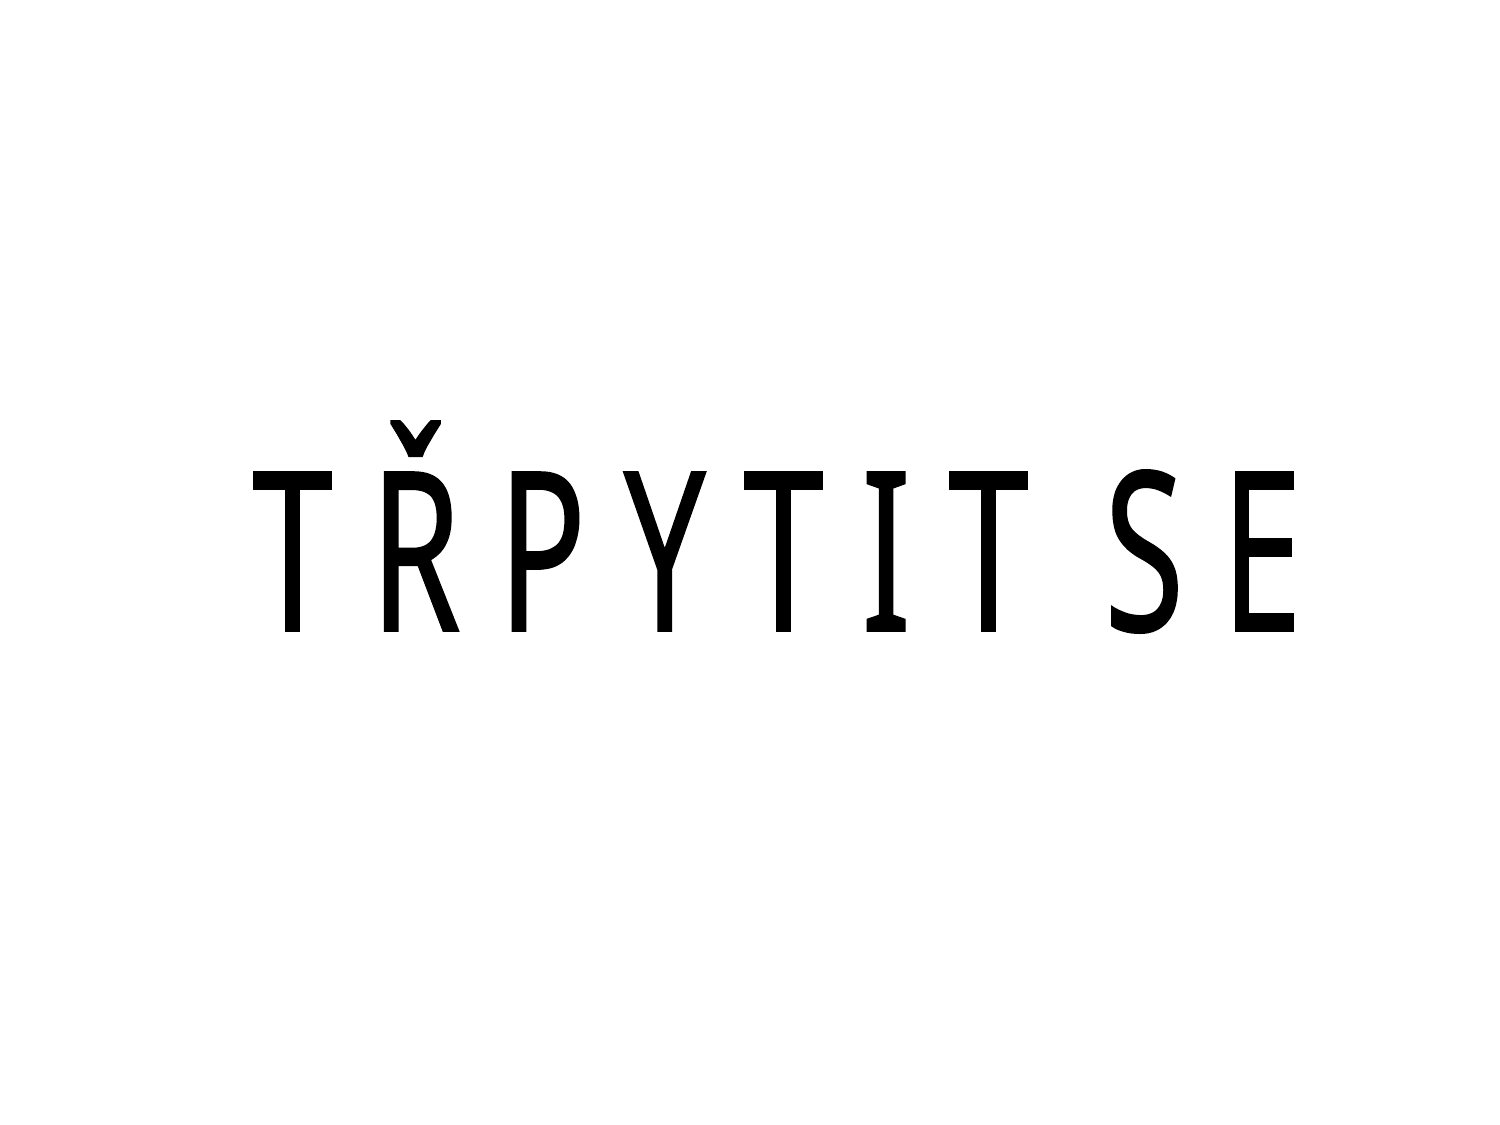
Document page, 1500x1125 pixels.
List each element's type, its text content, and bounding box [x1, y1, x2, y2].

text_box T Ř P Y T I T S E [253, 471, 332, 632]
text_box T Ř P Y T I T S E [384, 471, 459, 632]
text_box T Ř P Y T I T S E [867, 471, 905, 632]
text_box T Ř P Y T I T S E [1111, 469, 1178, 634]
text_box T Ř P Y T I T S E [949, 471, 1028, 632]
text_box T Ř P Y T I T S E [512, 471, 579, 632]
text_box T Ř P Y T I T S E [744, 471, 823, 632]
text_box T Ř P Y T I T S E [391, 420, 441, 457]
text_box T Ř P Y T I T S E [623, 471, 706, 632]
text_box T Ř P Y T I T S E [1235, 471, 1294, 632]
